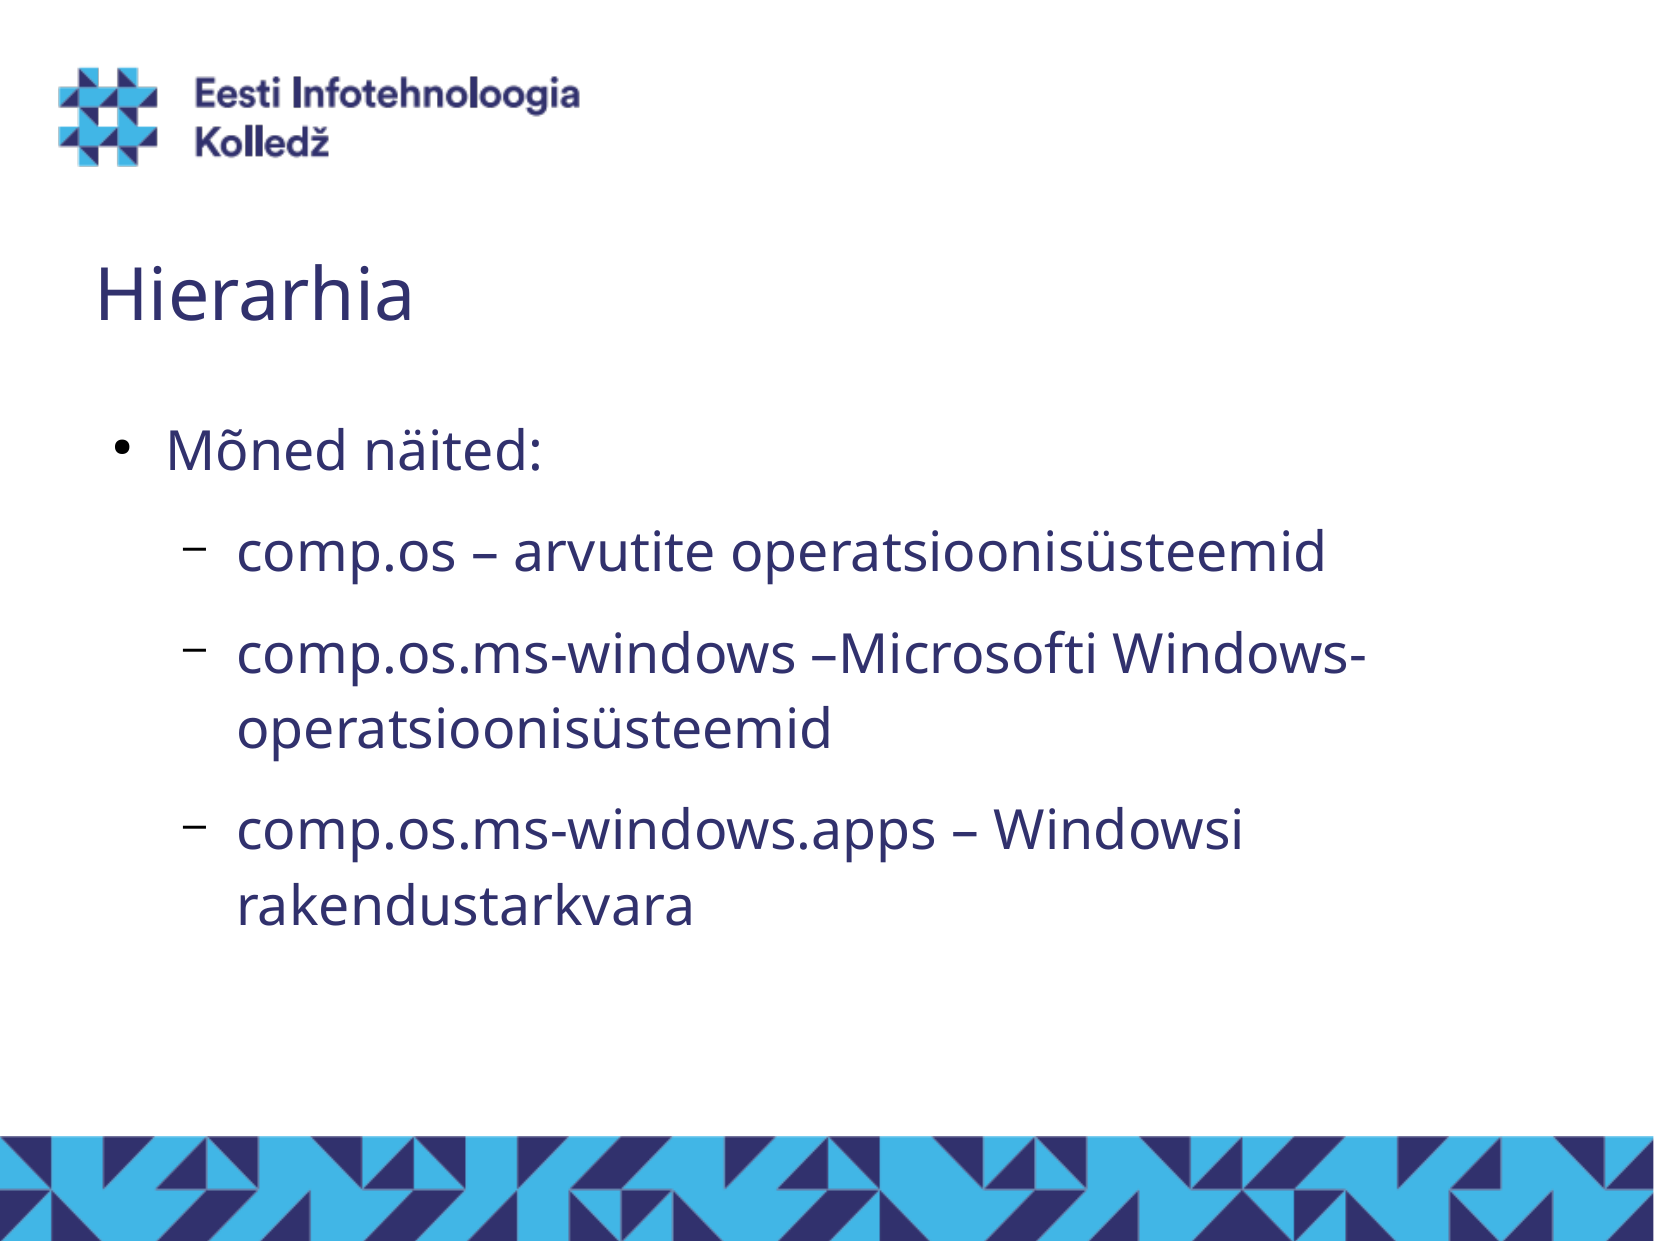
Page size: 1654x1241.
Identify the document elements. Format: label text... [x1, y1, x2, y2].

title Hierarhia [94, 188, 1607, 396]
list Mõned näited: comp.os – arvutite operatsioonisüsteemid comp.os.ms-windows –Microsofti Windows-operatsioonisüsteemid comp.os.ms-windows.apps – Windowsi rakendustarkvara [94, 411, 1607, 1111]
